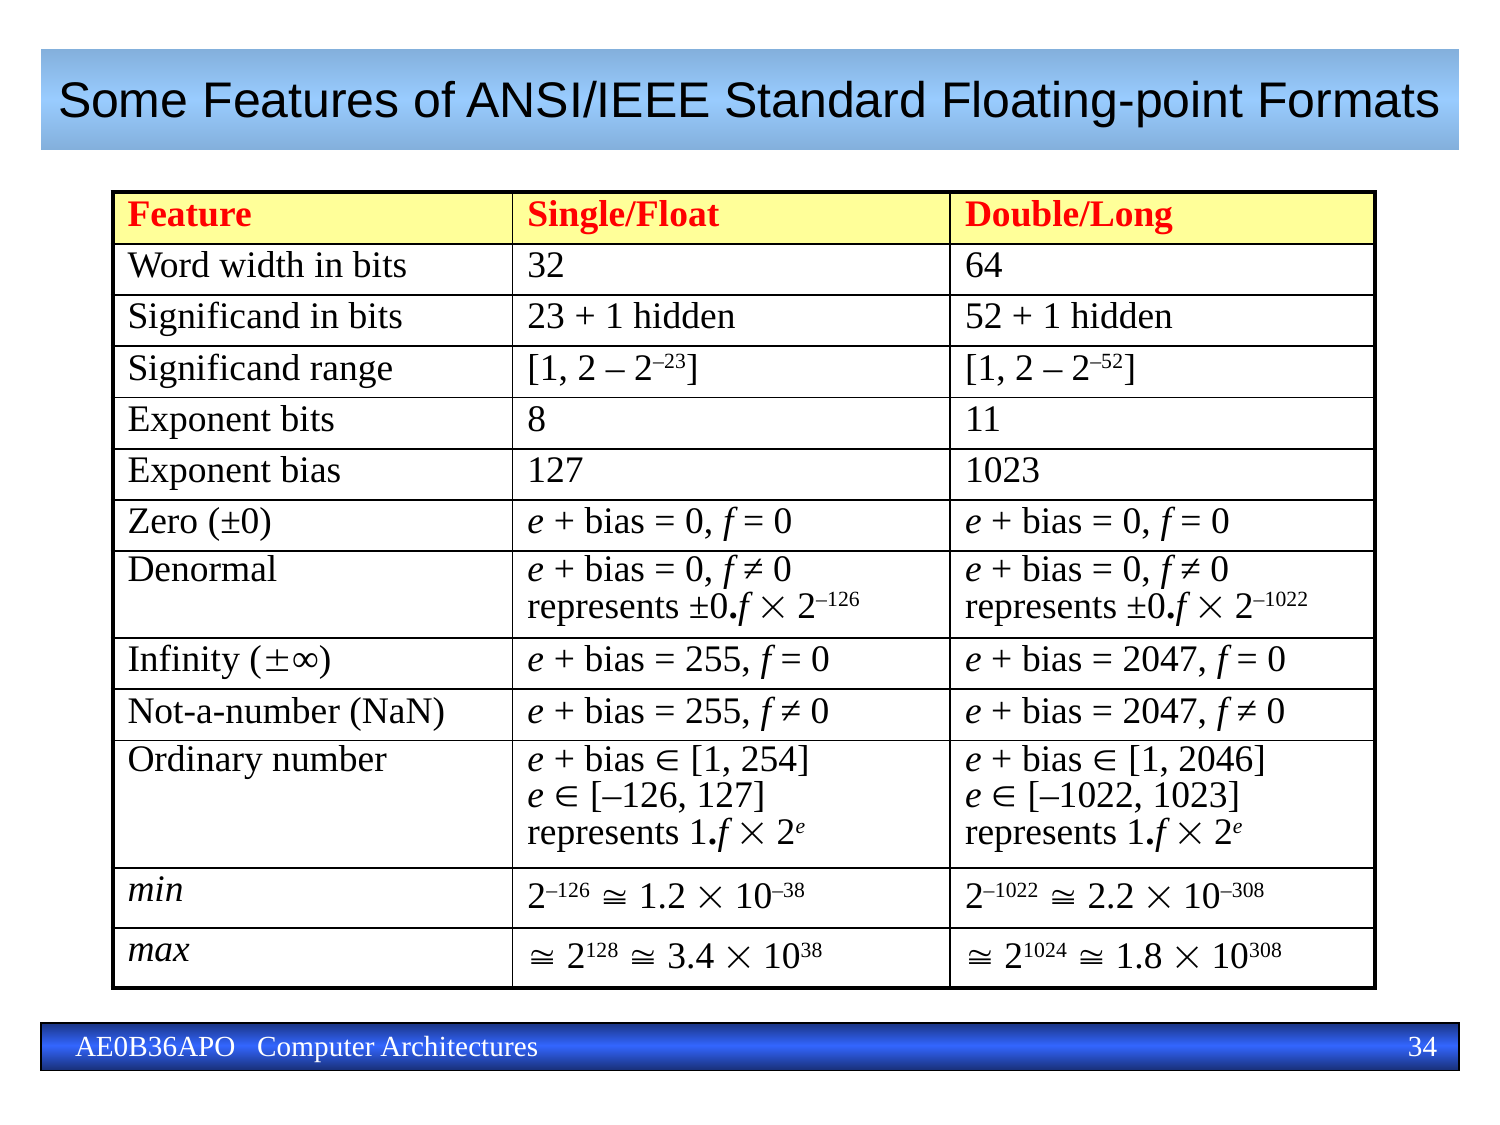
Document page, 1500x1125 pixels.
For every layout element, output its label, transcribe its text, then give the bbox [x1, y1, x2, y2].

table_cell Exponent bias [115, 450, 512, 499]
title Some Features of ANSI/IEEE Standard Floating-point Formats [41, 49, 1459, 150]
table_cell Ordinary number [115, 741, 512, 867]
table_header Feature [115, 194, 512, 243]
table_cell Infinity (∞) [115, 639, 512, 688]
table_cell e + bias = 0, f = 0 [513, 501, 949, 550]
table_cell e + bias = 255, f ≠ 0 [513, 690, 949, 740]
table_cell e + bias = 0, f = 0 [951, 501, 1373, 550]
table_cell 2–126  1.2  10–38 [513, 869, 949, 927]
table_cell  2128  3.4  1038 [513, 929, 949, 986]
table_cell 23 + 1 hidden [513, 296, 949, 345]
table_cell Significand range [115, 347, 512, 397]
table_cell Word width in bits [115, 245, 512, 294]
table_cell 2–1022  2.2  10–308 [951, 869, 1373, 927]
table_cell Zero (±0) [115, 501, 512, 550]
table_cell Denormal [115, 552, 512, 637]
table_cell [1, 2 – 2–23] [513, 347, 949, 397]
table_cell [1, 2 – 2–52] [951, 347, 1373, 397]
table_cell 127 [513, 450, 949, 499]
table_cell 1023 [951, 450, 1373, 499]
table_cell e + bias = 2047, f ≠ 0 [951, 690, 1373, 740]
table_cell e + bias = 0, f ≠ 0 represents ±0.f  2–1022 [951, 552, 1373, 637]
table_header Double/Long [951, 194, 1373, 243]
table_header Single/Float [513, 194, 949, 243]
table_cell 32 [513, 245, 949, 294]
table_cell e + bias = 2047, f = 0 [951, 639, 1373, 688]
table_cell min [115, 869, 512, 927]
table_cell e + bias  [1, 2046] e  [–1022, 1023] represents 1.f  2e [951, 741, 1373, 867]
table_cell e + bias = 255, f = 0 [513, 639, 949, 688]
table_cell Significand in bits [115, 296, 512, 345]
table_cell Exponent bits [115, 398, 512, 448]
table_cell max [115, 929, 512, 986]
table_cell 52 + 1 hidden [951, 296, 1373, 345]
table_cell Not-a-number (NaN) [115, 690, 512, 740]
table_cell e + bias  [1, 254] e  [–126, 127] represents 1.f  2e [513, 741, 949, 867]
table_cell 64 [951, 245, 1373, 294]
table_cell e + bias = 0, f ≠ 0 represents ±0.f  2–126 [513, 552, 949, 637]
table_cell  21024  1.8  10308 [951, 929, 1373, 986]
table_cell 8 [513, 398, 949, 448]
table_cell 11 [951, 398, 1373, 448]
